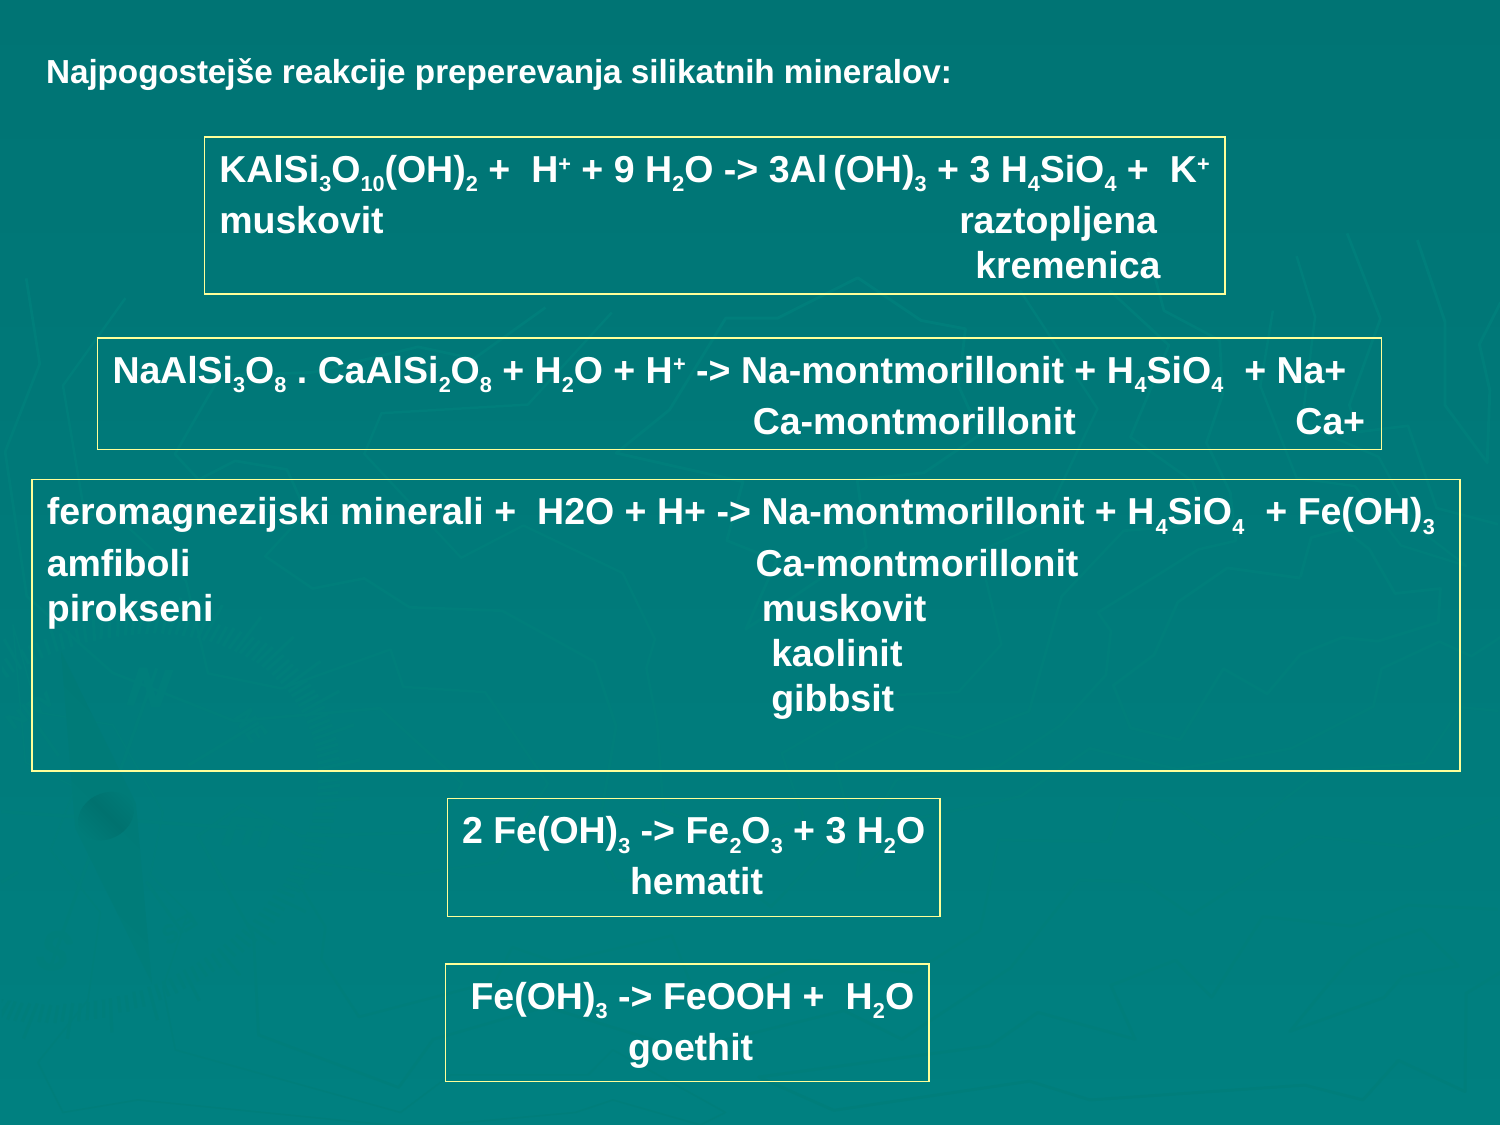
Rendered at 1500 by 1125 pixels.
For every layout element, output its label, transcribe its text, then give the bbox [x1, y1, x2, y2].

text_box Fe(OH)3 -> FeOOH + H2O goethit [445, 964, 930, 1082]
text_box NaAlSi3O8 . CaAlSi2O8 + H2O + H+ -> Na-montmorillonit + H4SiO4 + Na+ Ca-montmorillonit Ca+ [97, 337, 1382, 450]
text_box 2 Fe(OH)3 -> Fe2O3 + 3 H2O hematit [447, 798, 941, 917]
text_box Najpogostejše reakcije preperevanja silikatnih mineralov: [31, 42, 968, 99]
text_box KAlSi3O10(OH)2 + H+ + 9 H2O -> 3Al (OH)3 + 3 H4SiO4 + K+ muskovit raztopljena kremenica [204, 137, 1225, 294]
text_box feromagnezijski minerali + H2O + H+ -> Na-montmorillonit + H4SiO4 + Fe(OH)3 amfiboli Ca-montmorillonit pirokseni muskovit kaolinit gibbsit [32, 479, 1461, 772]
